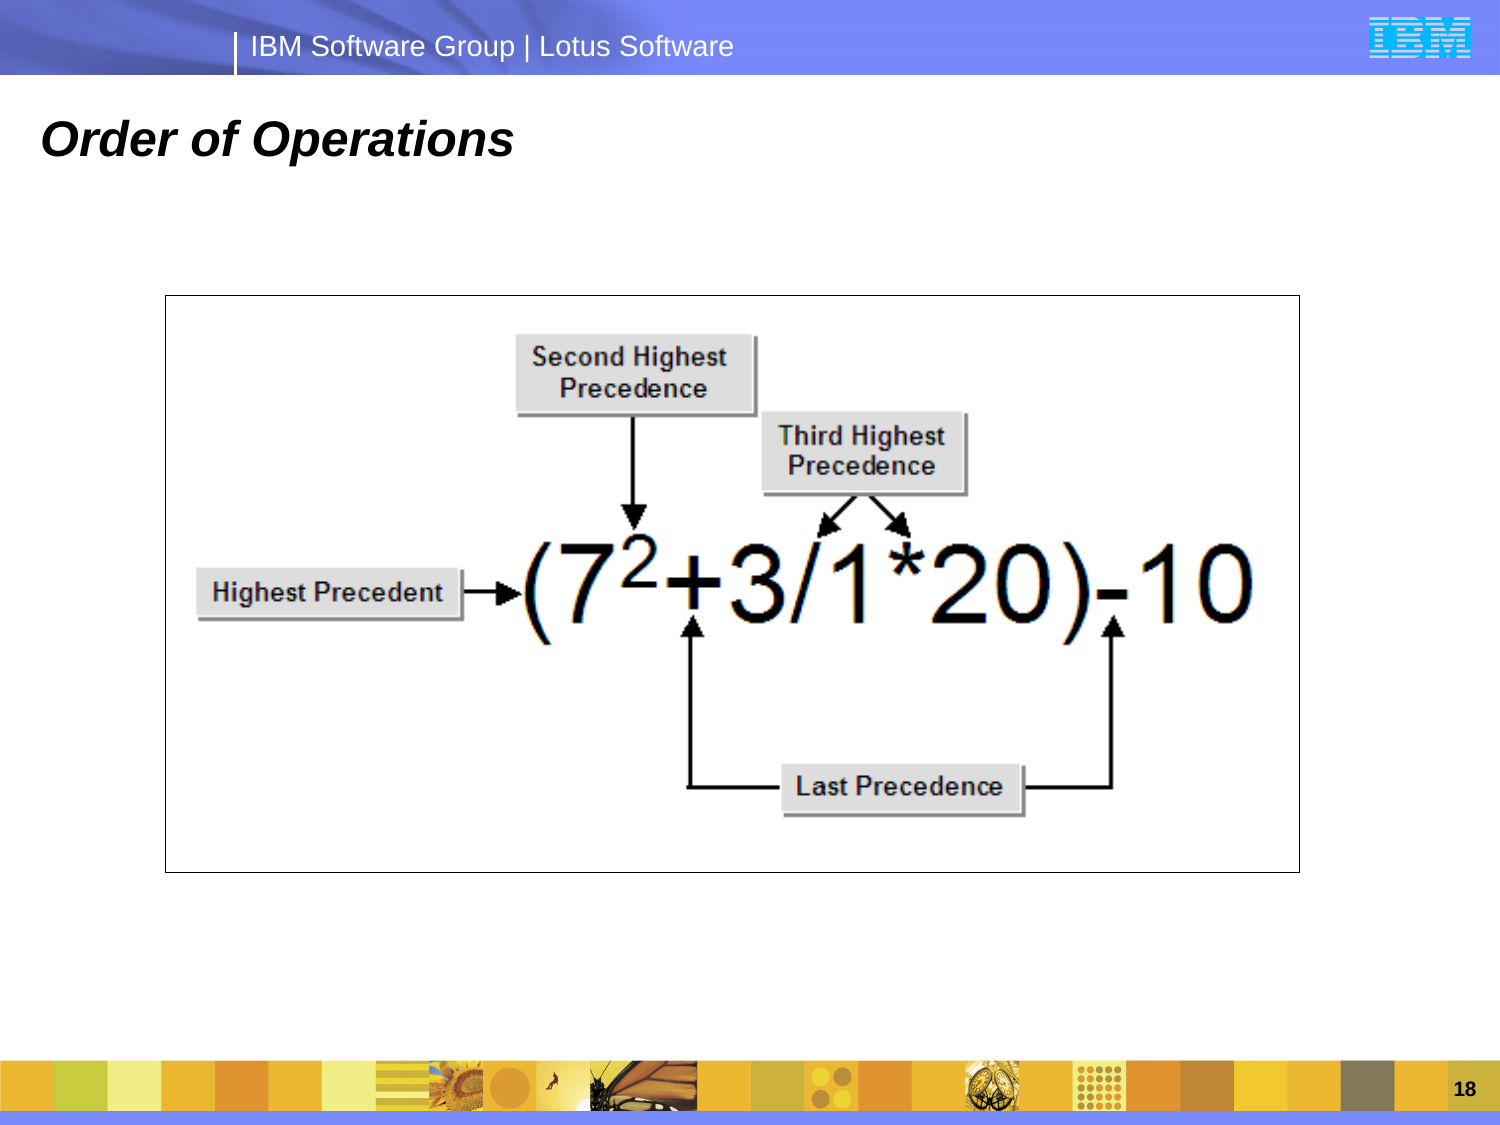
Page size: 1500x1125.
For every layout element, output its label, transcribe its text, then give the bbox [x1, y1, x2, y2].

title Order of Operations [25, 106, 1378, 189]
picture [165, 295, 1300, 873]
picture [0, 1060, 1500, 1111]
picture [0, 0, 1500, 75]
